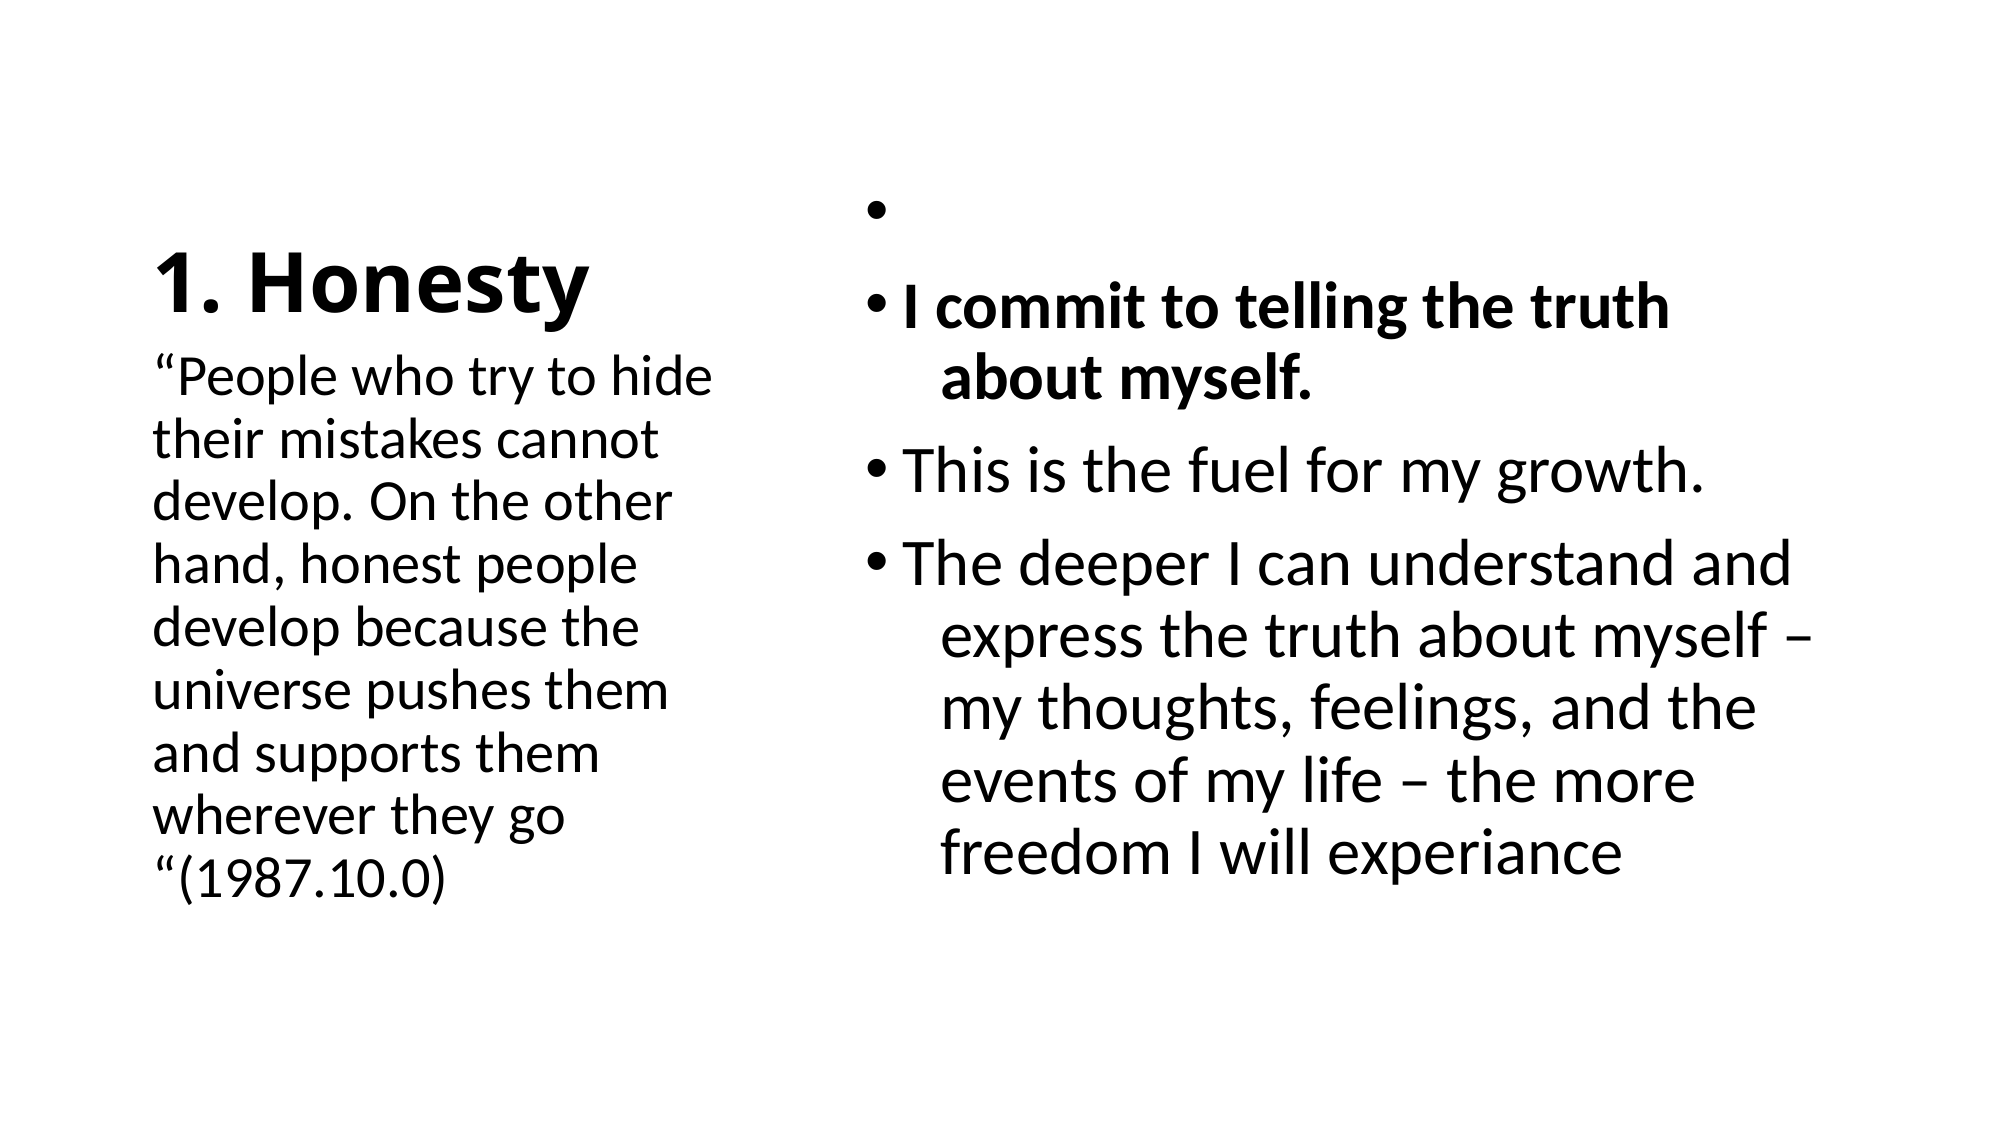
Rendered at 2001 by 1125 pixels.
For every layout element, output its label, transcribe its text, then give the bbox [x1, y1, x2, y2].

list “People who try to hide their mistakes cannot develop. On the other hand, honest people develop because the universe pushes them and supports them wherever they go “(1987.10.0) [137, 337, 783, 963]
title 1. Honesty [137, 75, 783, 337]
list I commit to telling the truth about myself. This is the fuel for my growth. The deeper I can understand and express the truth about myself – my thoughts, feelings, and the events of my life – the more freedom I will experiance [850, 161, 1863, 962]
